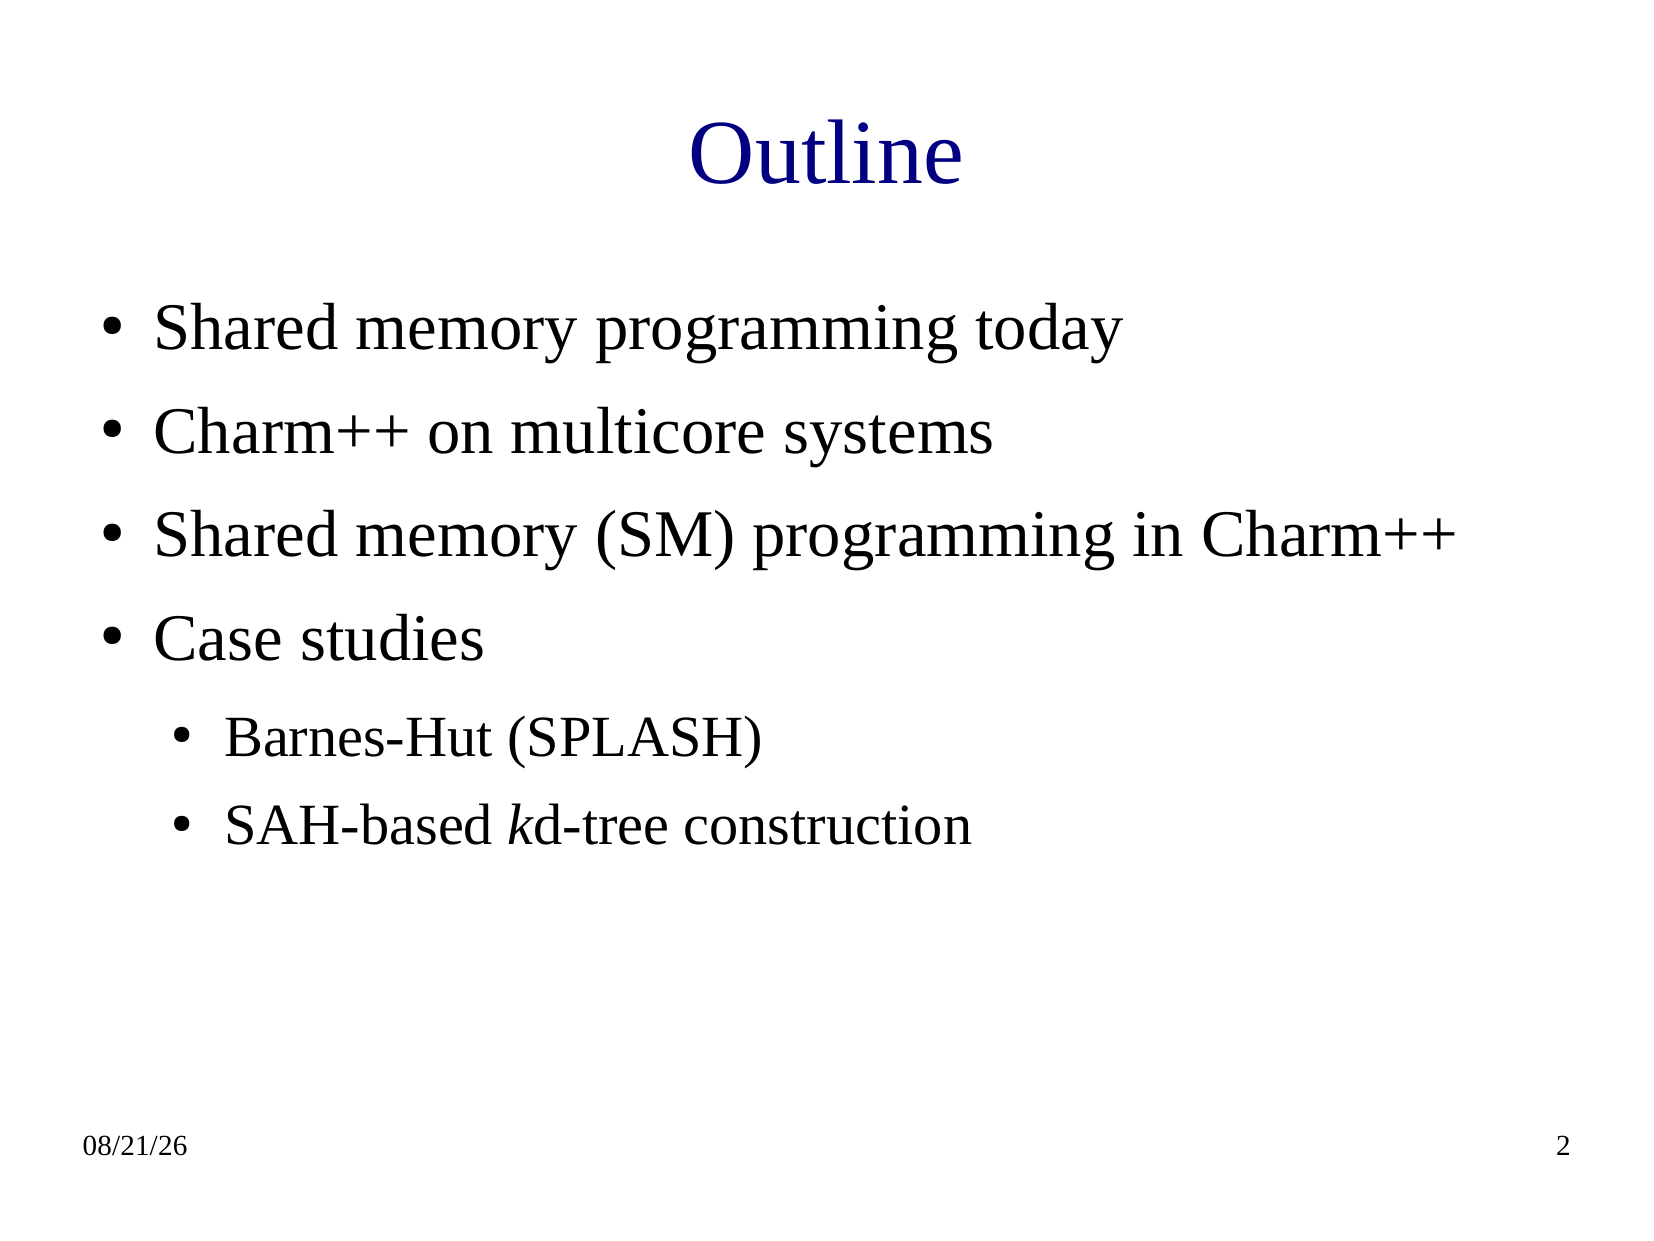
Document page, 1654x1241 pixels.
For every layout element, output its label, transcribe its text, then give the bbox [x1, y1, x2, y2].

list Shared memory programming today Charm++ on multicore systems Shared memory (SM) programming in Charm++ Case studies Barnes-Hut (SPLASH) SAH-based kd-tree construction [82, 290, 1571, 1109]
title Outline [82, 49, 1571, 257]
